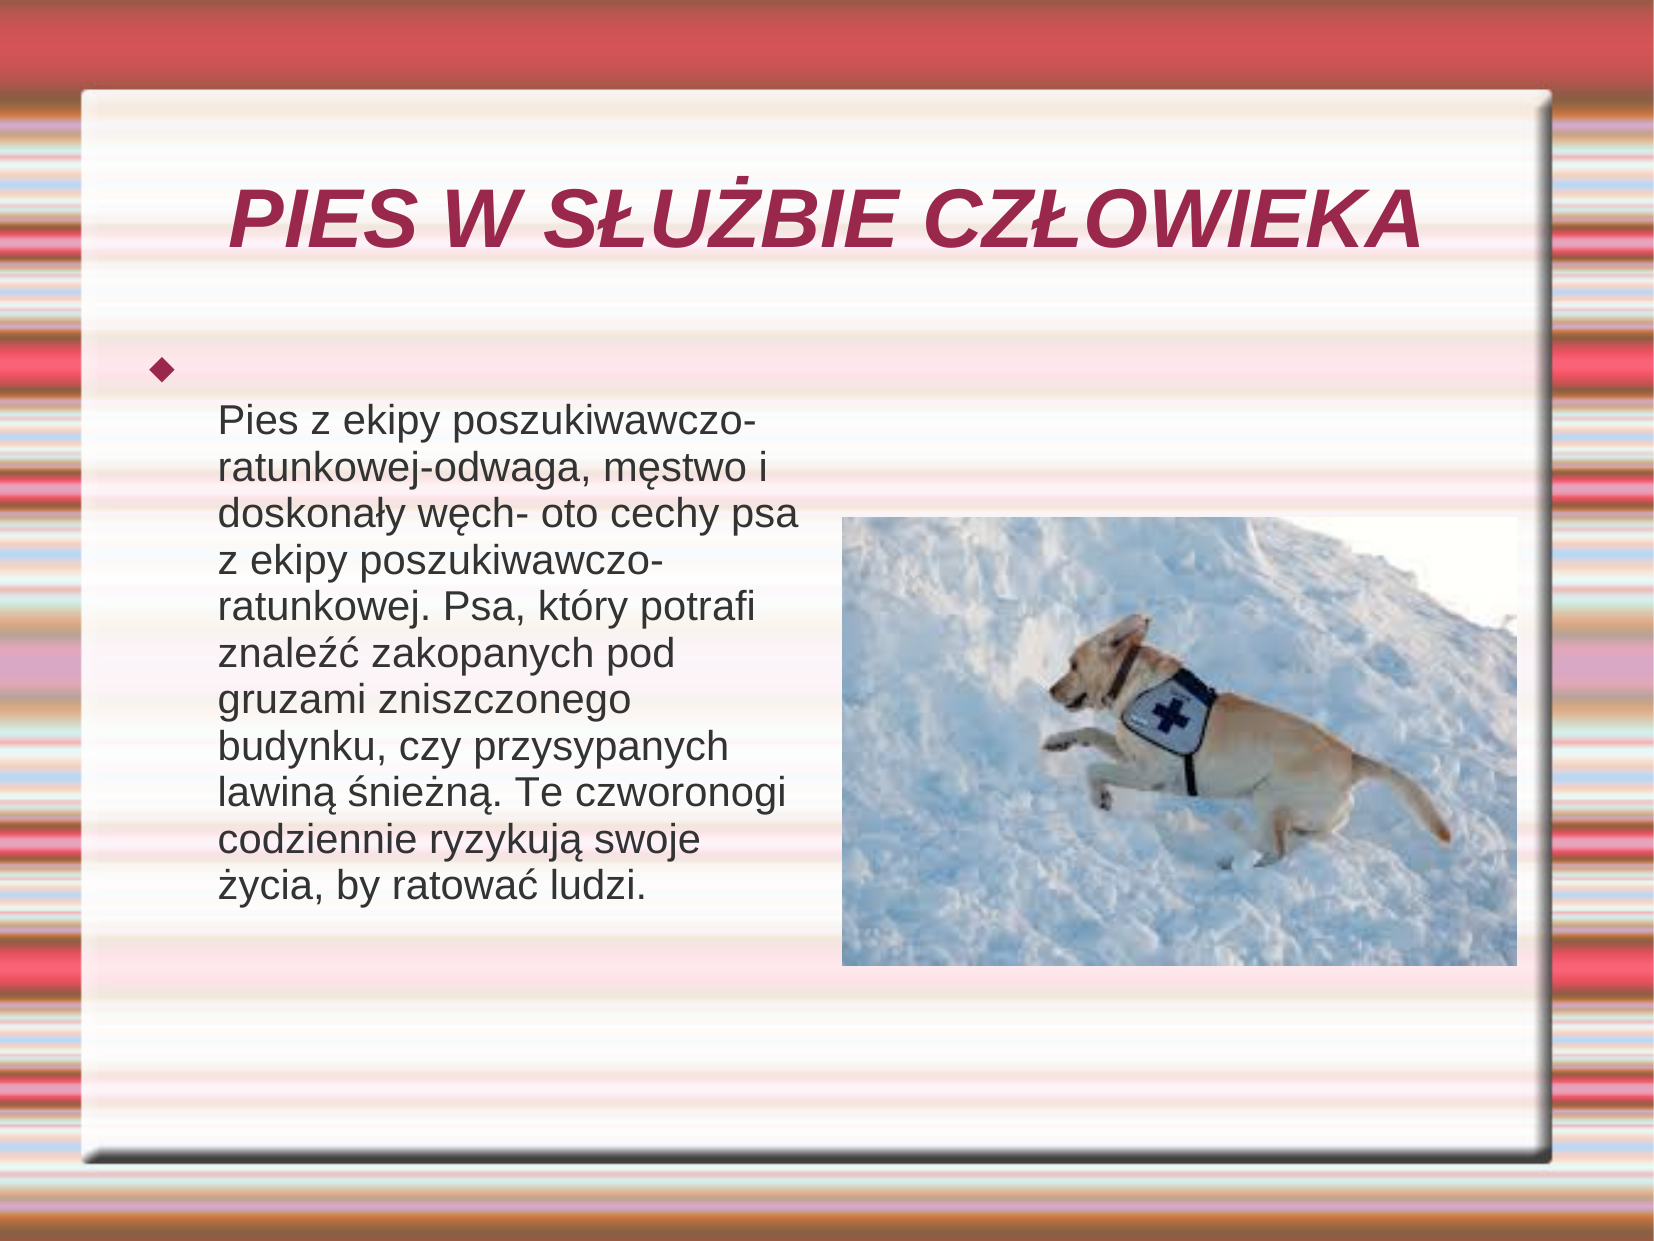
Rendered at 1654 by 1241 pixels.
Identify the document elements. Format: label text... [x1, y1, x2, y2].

list Pies z ekipy poszukiwawczo-ratunkowej-odwaga, męstwo i doskonały węch- oto cechy psa z ekipy poszukiwawczo-ratunkowej. Psa, który potrafi znaleźć zakopanych pod gruzami zniszczonego budynku, czy przysypanych lawiną śnieżną. Te czworonogi codziennie ryzykują swoje życia, by ratować ludzi. [134, 350, 809, 1133]
picture [0, 0, 1654, 1241]
title PIES W SŁUŻBIE CZŁOWIEKA [121, 114, 1534, 322]
